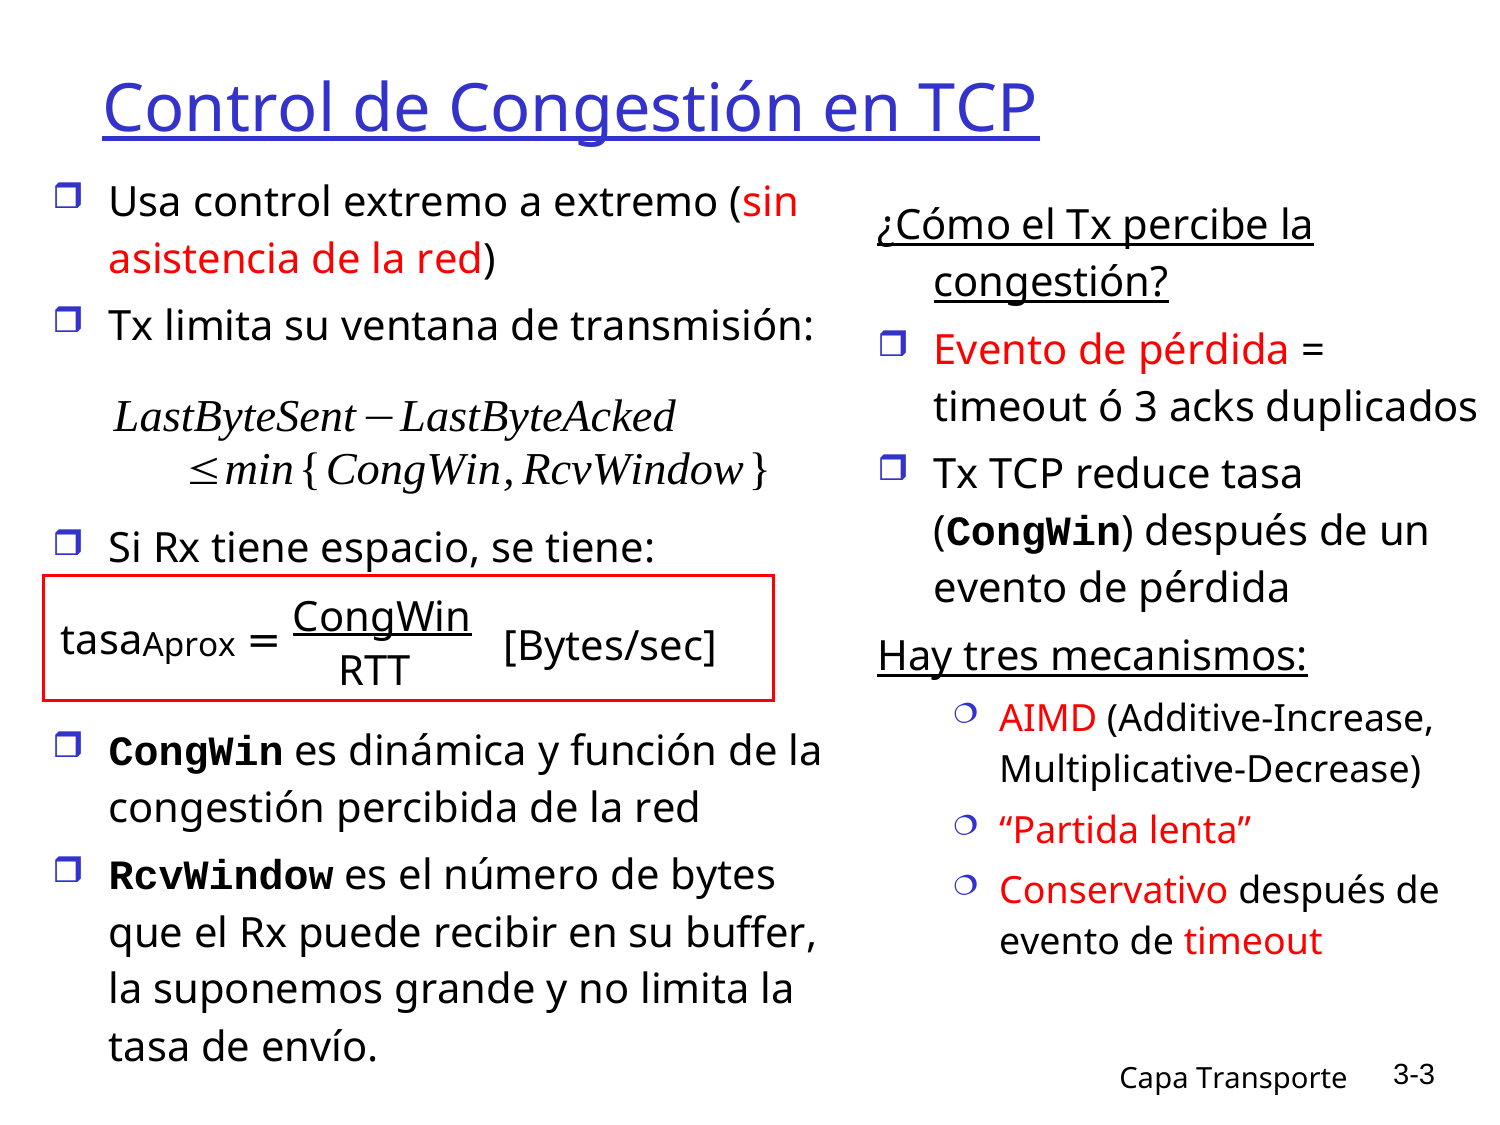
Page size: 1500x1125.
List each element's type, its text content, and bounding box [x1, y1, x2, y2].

text_box tasaAprox = [45, 602, 302, 675]
text_box CongWin [278, 578, 503, 652]
text_box [Bytes/sec] [488, 607, 733, 681]
list ¿Cómo el Tx percibe la congestión? Evento de pérdida = timeout ó 3 acks duplicados Tx TCP reduce tasa (CongWin) después de un evento de pérdida Hay tres mecanismos: AIMD (Additive-Increase, Multiplicative-Decrease) “Partida lenta” Conservativo después de evento de timeout [862, 187, 1500, 1028]
text_box CongWin [376, 611, 388, 628]
text_box RTT [323, 636, 431, 699]
title Control de Congestión en TCP [87, 15, 1463, 187]
chart [12, 390, 777, 495]
text_box RTT [323, 702, 431, 706]
list Usa control extremo a extremo (sin asistencia de la red) Tx limita su ventana de transmisión: Si Rx tiene espacio, se tiene: CongWin es dinámica y función de la congestión percibida de la red RcvWindow es el número de bytes que el Rx puede recibir en su buffer, la suponemos grande y no limita la tasa de envío. [37, 163, 863, 1021]
